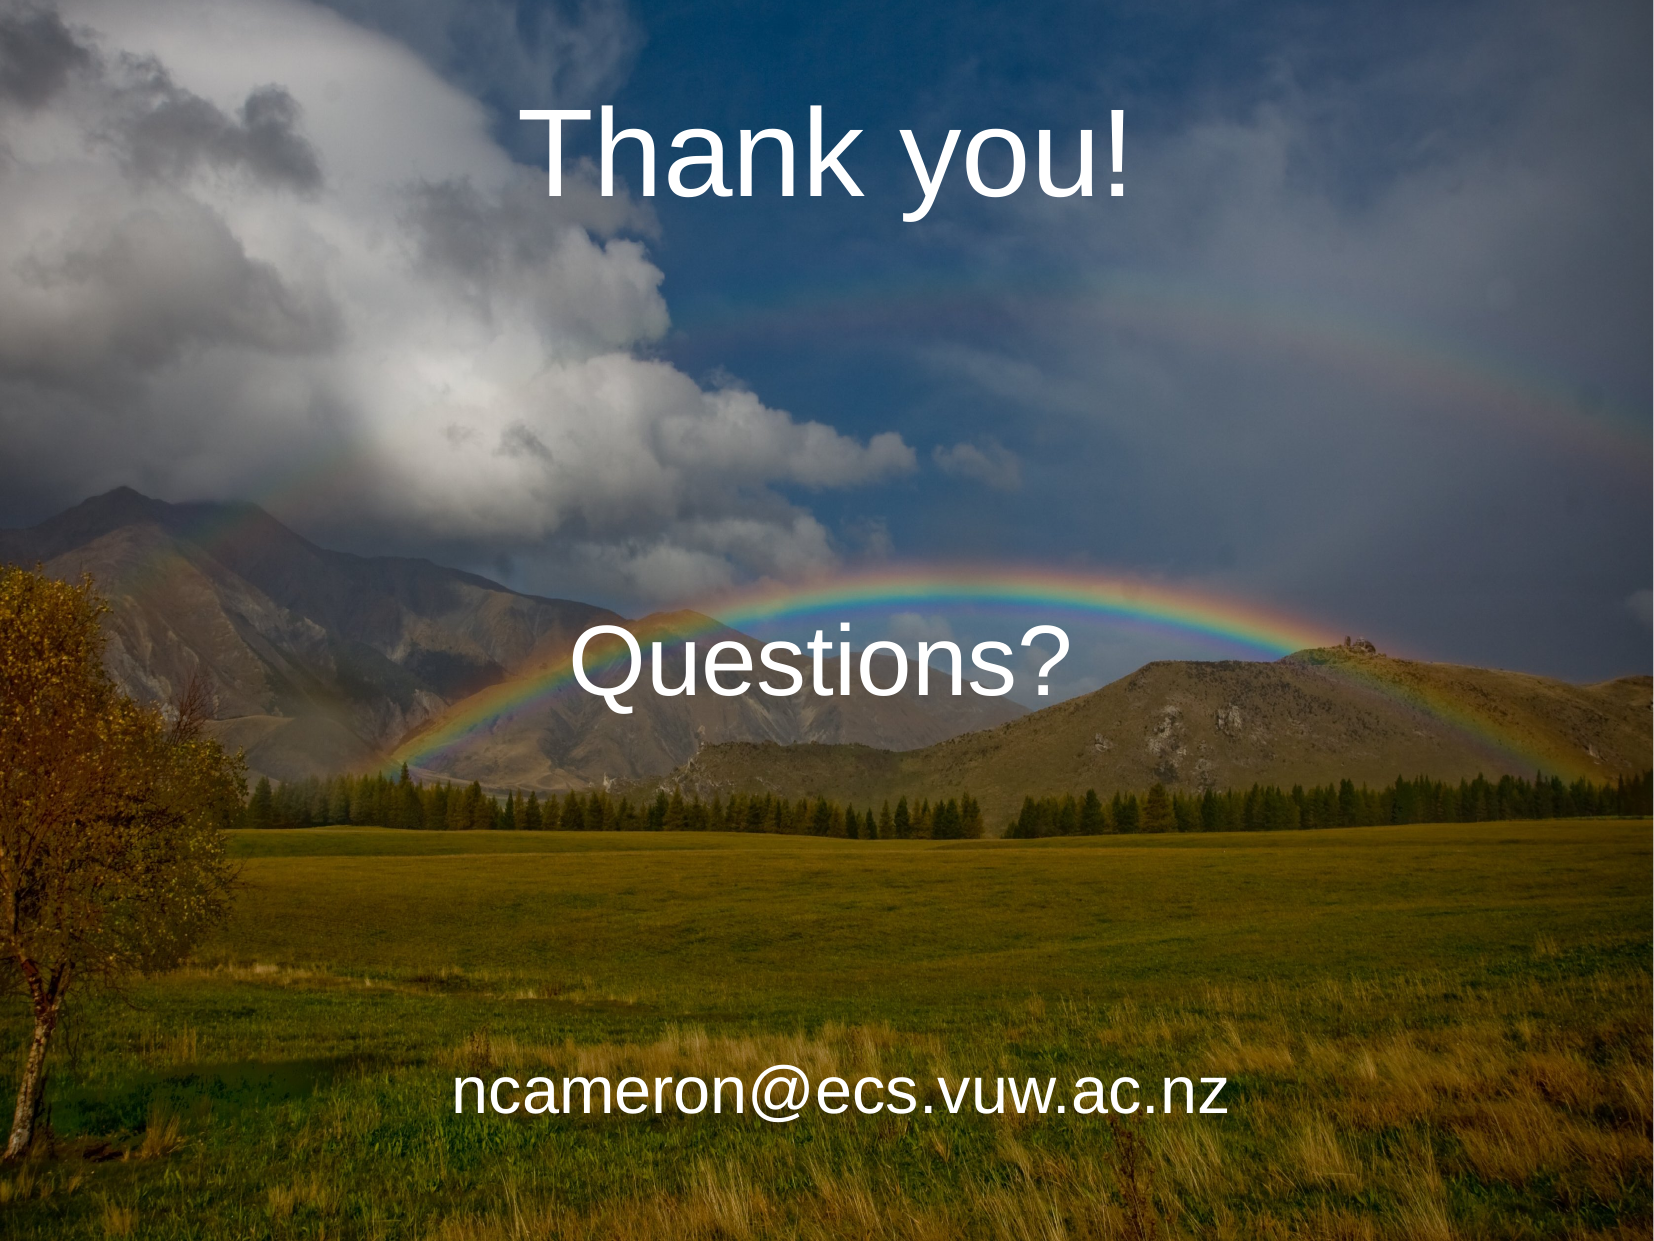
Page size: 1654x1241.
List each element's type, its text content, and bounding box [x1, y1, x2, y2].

subtitle Questions? [76, 259, 1565, 1063]
text_box ncameron@ecs.vuw.ac.nz [437, 1045, 1247, 1135]
picture [0, 0, 1654, 1241]
title Thank you! [82, 49, 1571, 257]
